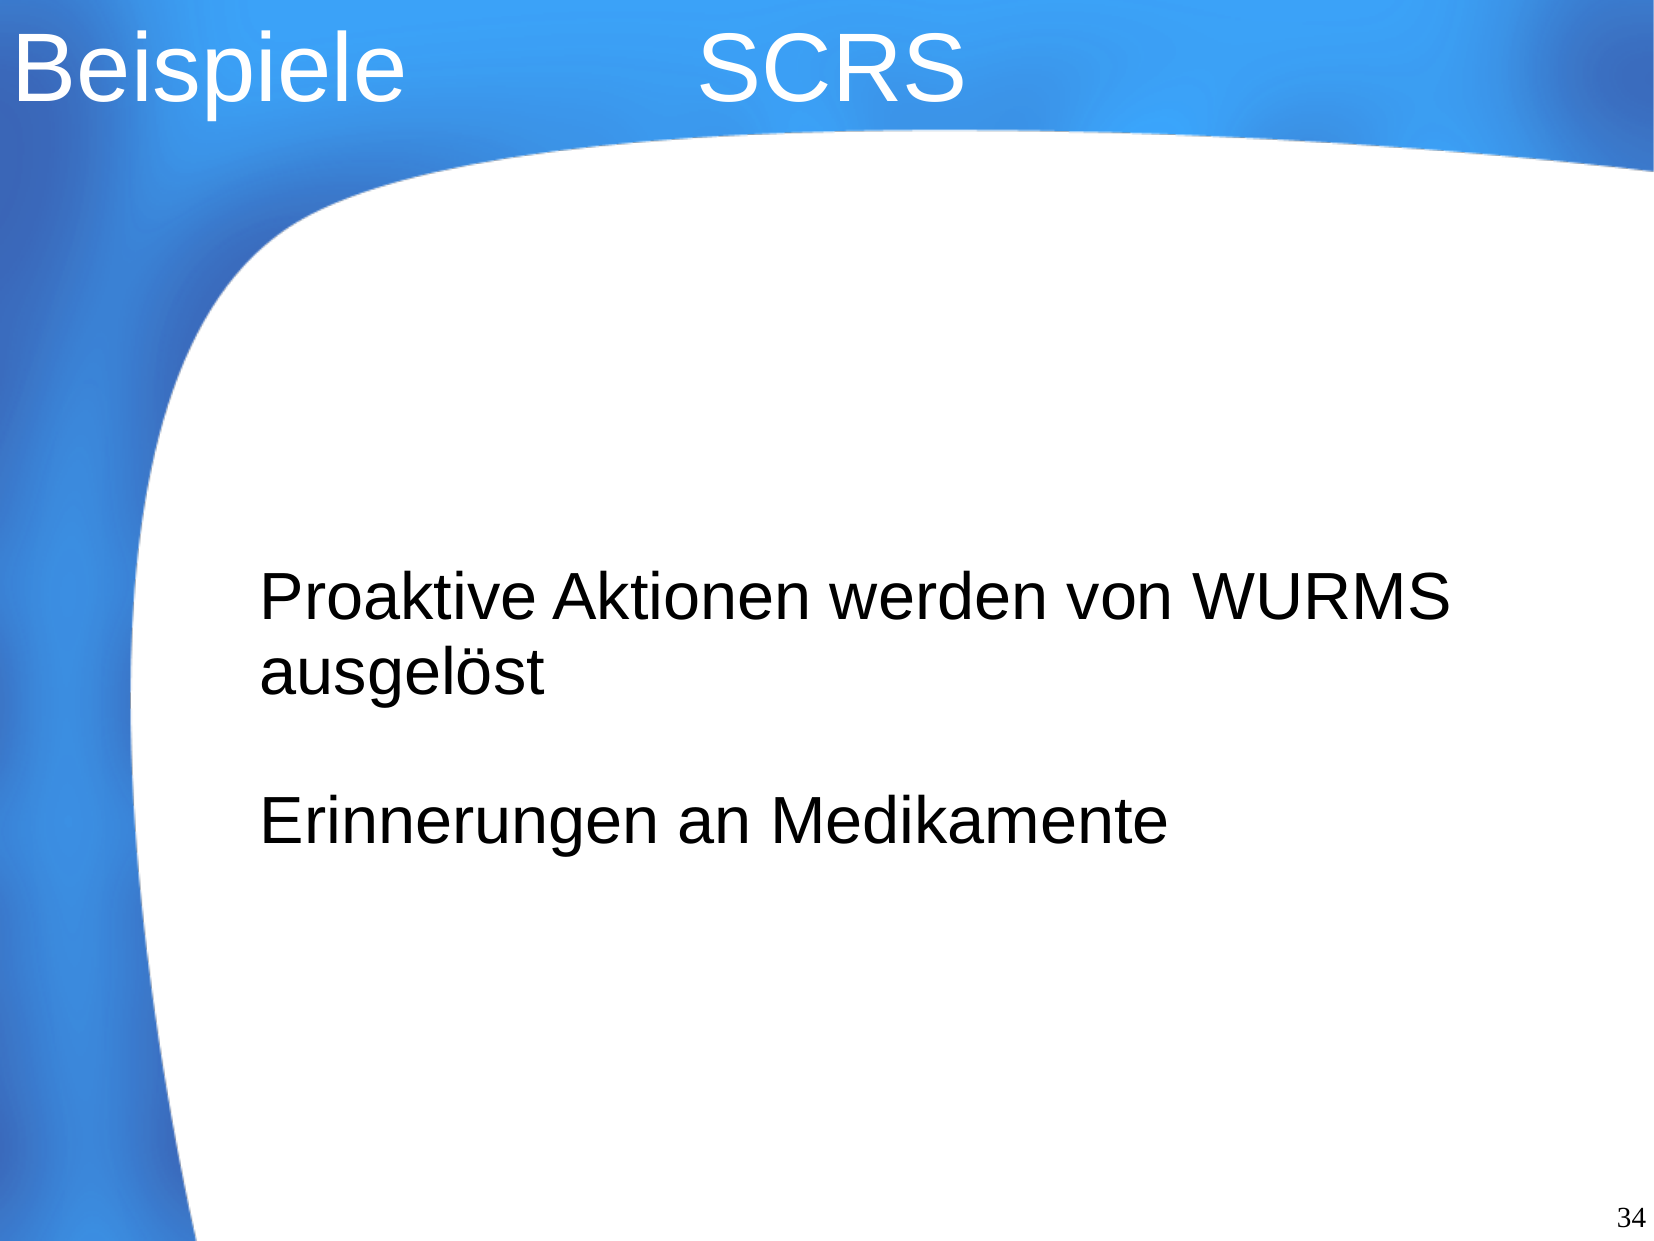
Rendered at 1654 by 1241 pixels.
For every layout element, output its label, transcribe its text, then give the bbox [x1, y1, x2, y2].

title SCRS [697, 13, 1619, 123]
subtitle Proaktive Aktionen werden von WURMS ausgelöst Erinnerungen an Medikamente [259, 248, 1560, 1170]
picture [0, 0, 1654, 1241]
title Beispiele [11, 13, 697, 123]
